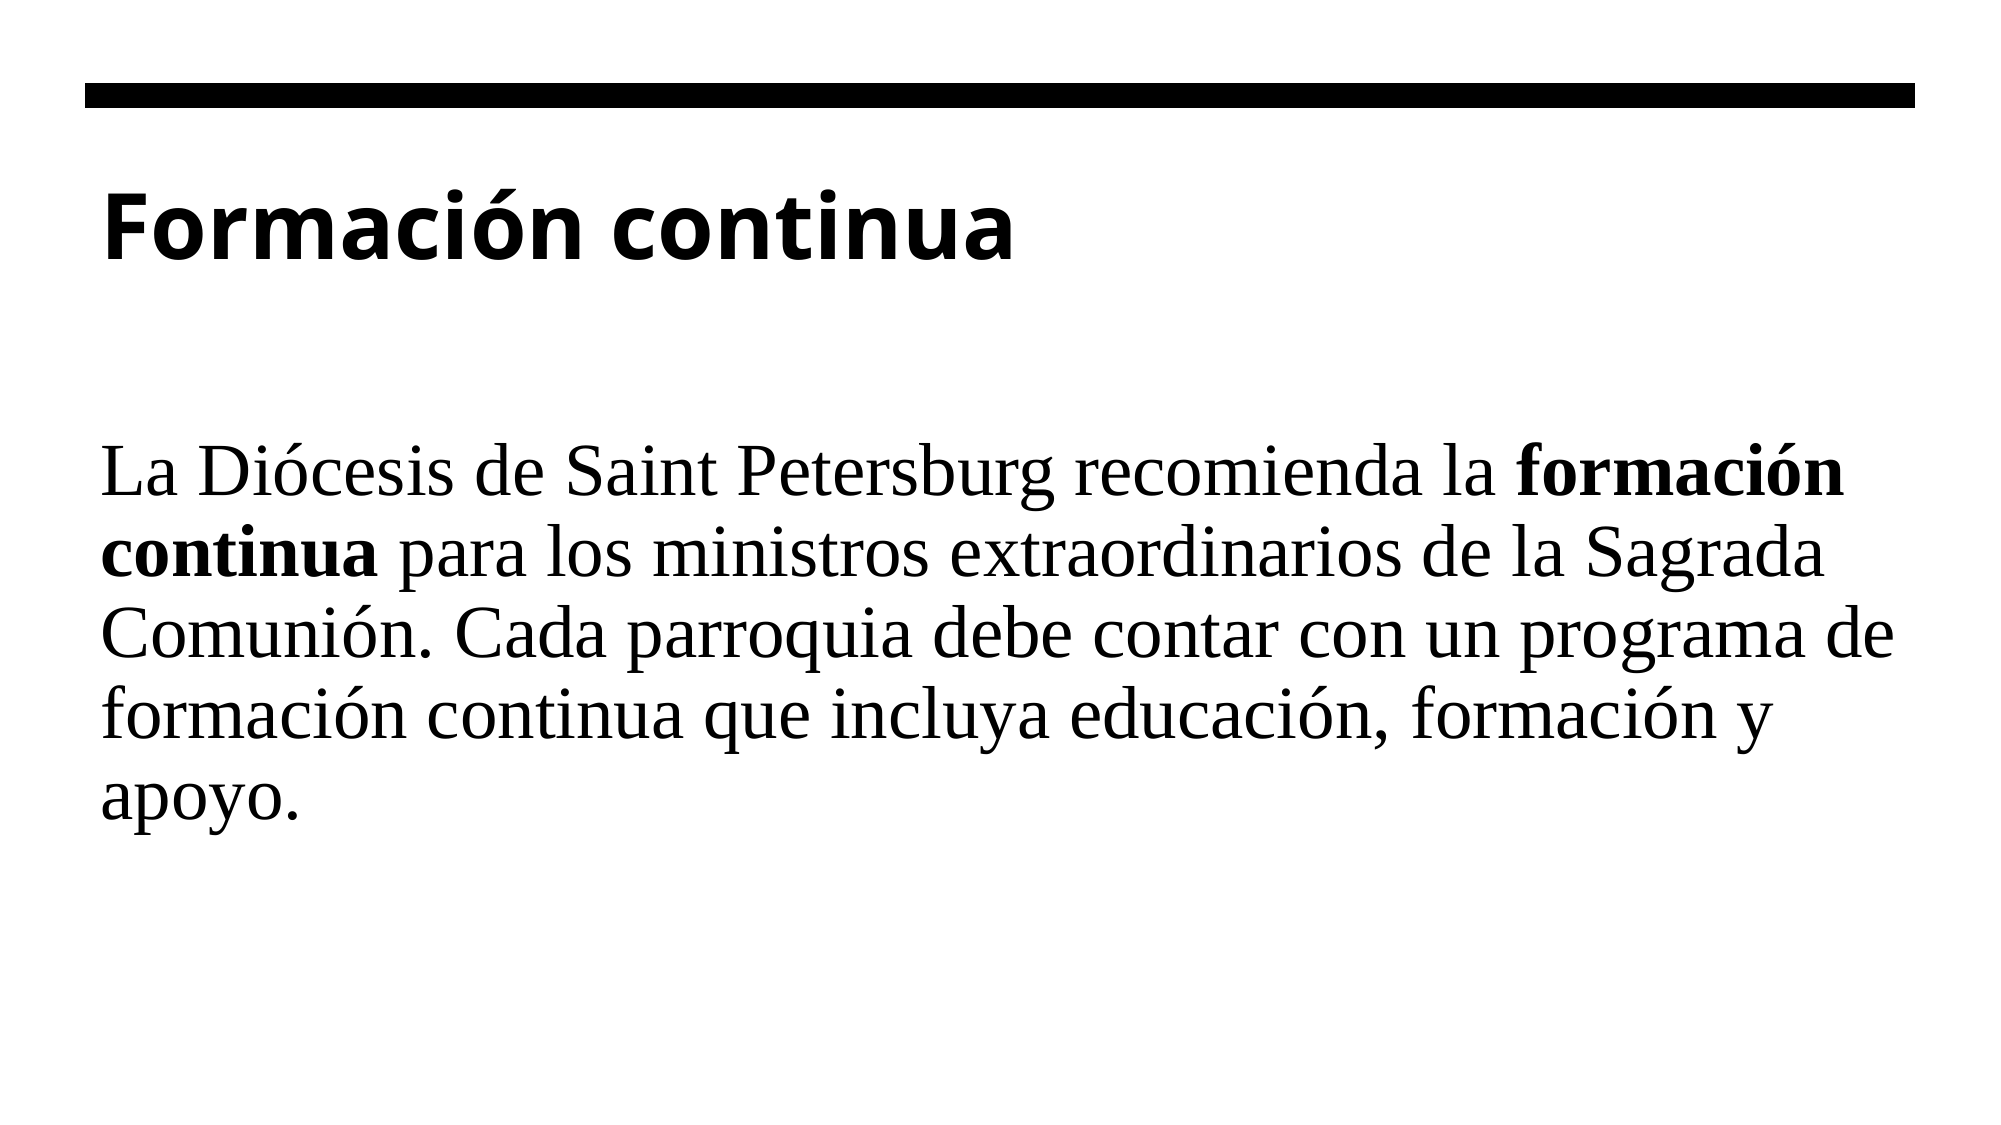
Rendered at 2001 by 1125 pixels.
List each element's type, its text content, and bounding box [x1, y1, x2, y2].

title Formación continua [85, 160, 1916, 401]
list La Diócesis de Saint Petersburg recomienda la formación continua para los ministros extraordinarios de la Sagrada Comunión. Cada parroquia debe contar con un programa de formación continua que incluya educación, formación y apoyo. [85, 423, 1916, 1089]
